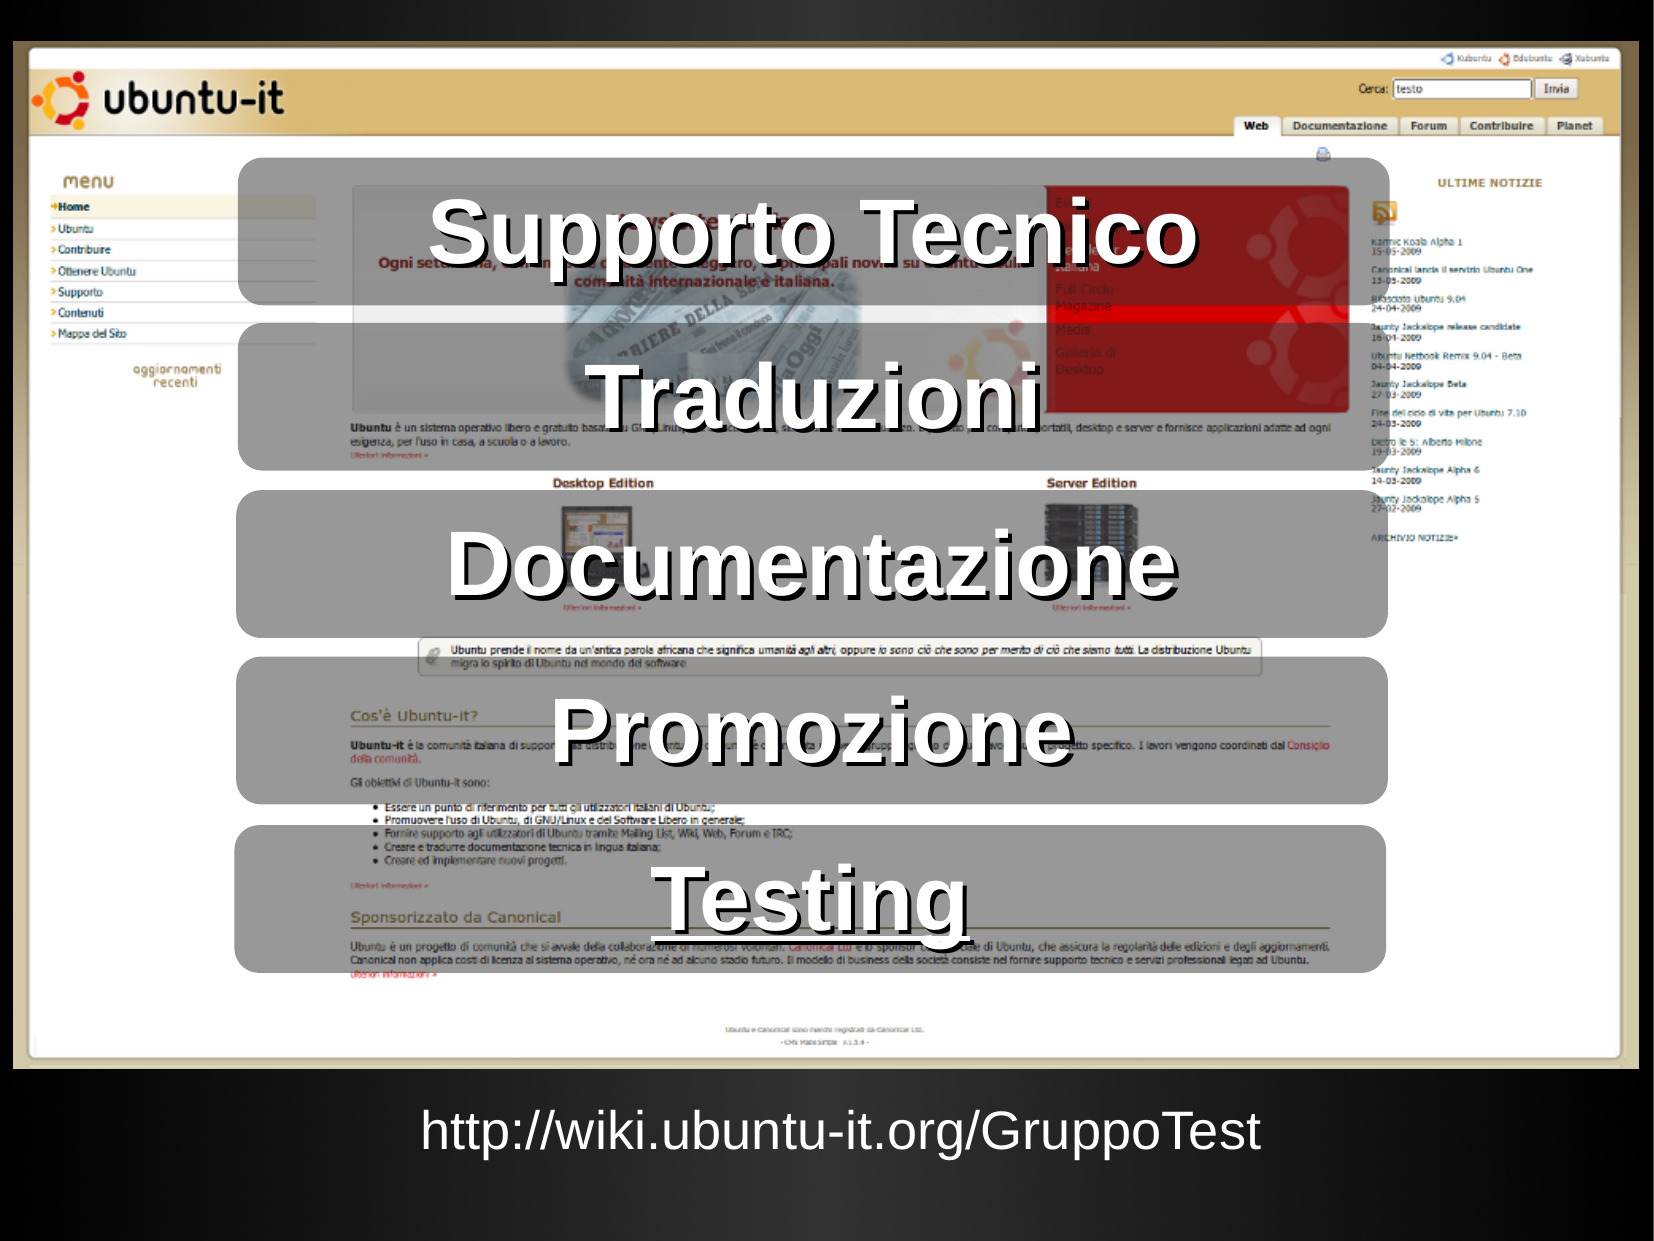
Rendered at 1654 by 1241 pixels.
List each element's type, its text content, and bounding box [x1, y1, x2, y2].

text_box Testing [234, 825, 1387, 973]
text_box Promozione [236, 656, 1388, 805]
text_box Supporto Tecnico [237, 157, 1390, 306]
picture [0, 0, 1654, 1241]
text_box Documentazione [236, 490, 1388, 638]
text_box Traduzioni [237, 322, 1390, 471]
text_box http://wiki.ubuntu-it.org/GruppoTest [29, 1093, 1654, 1211]
